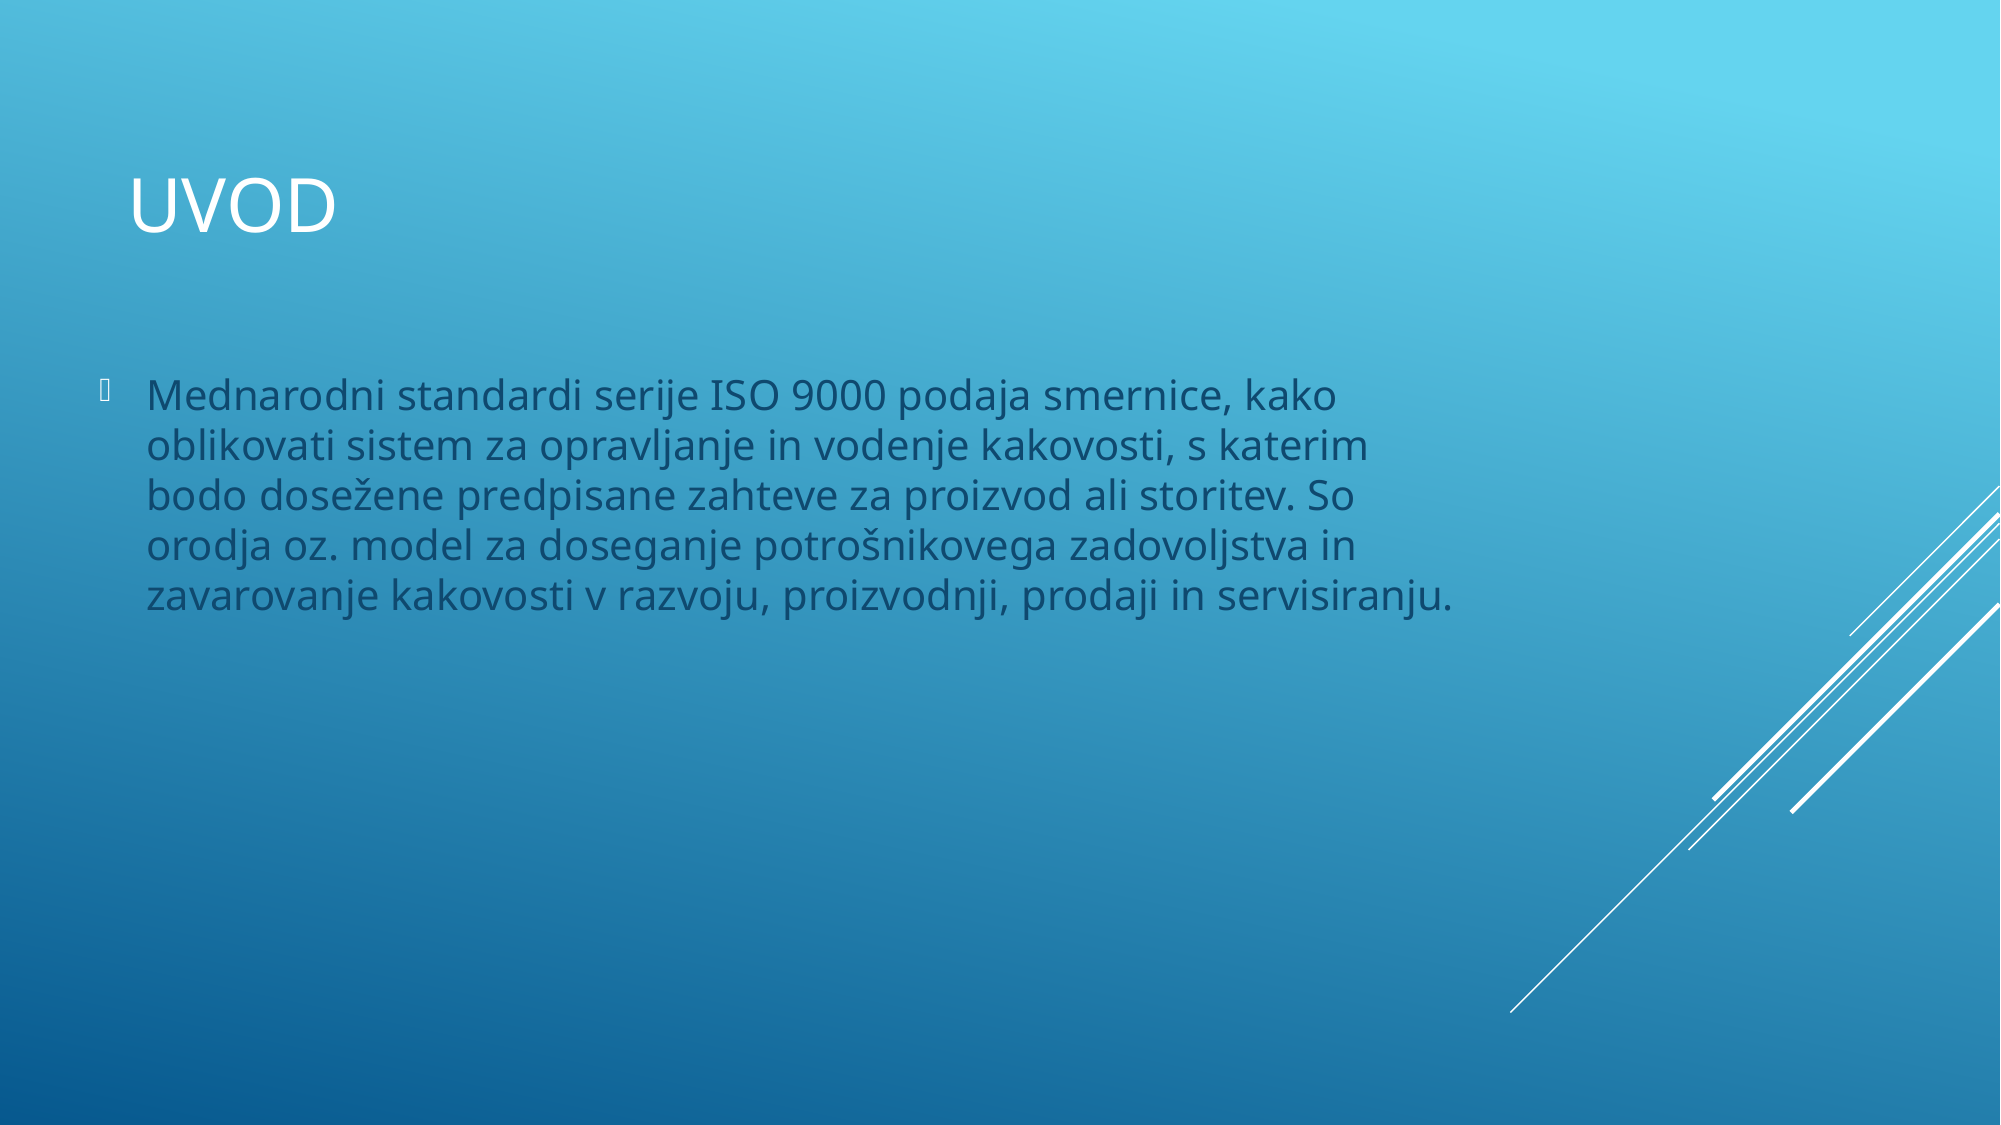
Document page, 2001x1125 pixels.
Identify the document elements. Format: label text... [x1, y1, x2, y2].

title UVOD [112, 79, 1513, 327]
list Mednarodni standardi serije ISO 9000 podaja smernice, kako oblikovati sistem za opravljanje in vodenje kakovosti, s katerim bodo dosežene predpisane zahteve za proizvod ali storitev. So orodja oz. model za doseganje potrošnikovega zadovoljstva in zavarovanje kakovosti v razvoju, proizvodnji, prodaji in servisiranju. [84, 232, 1485, 826]
